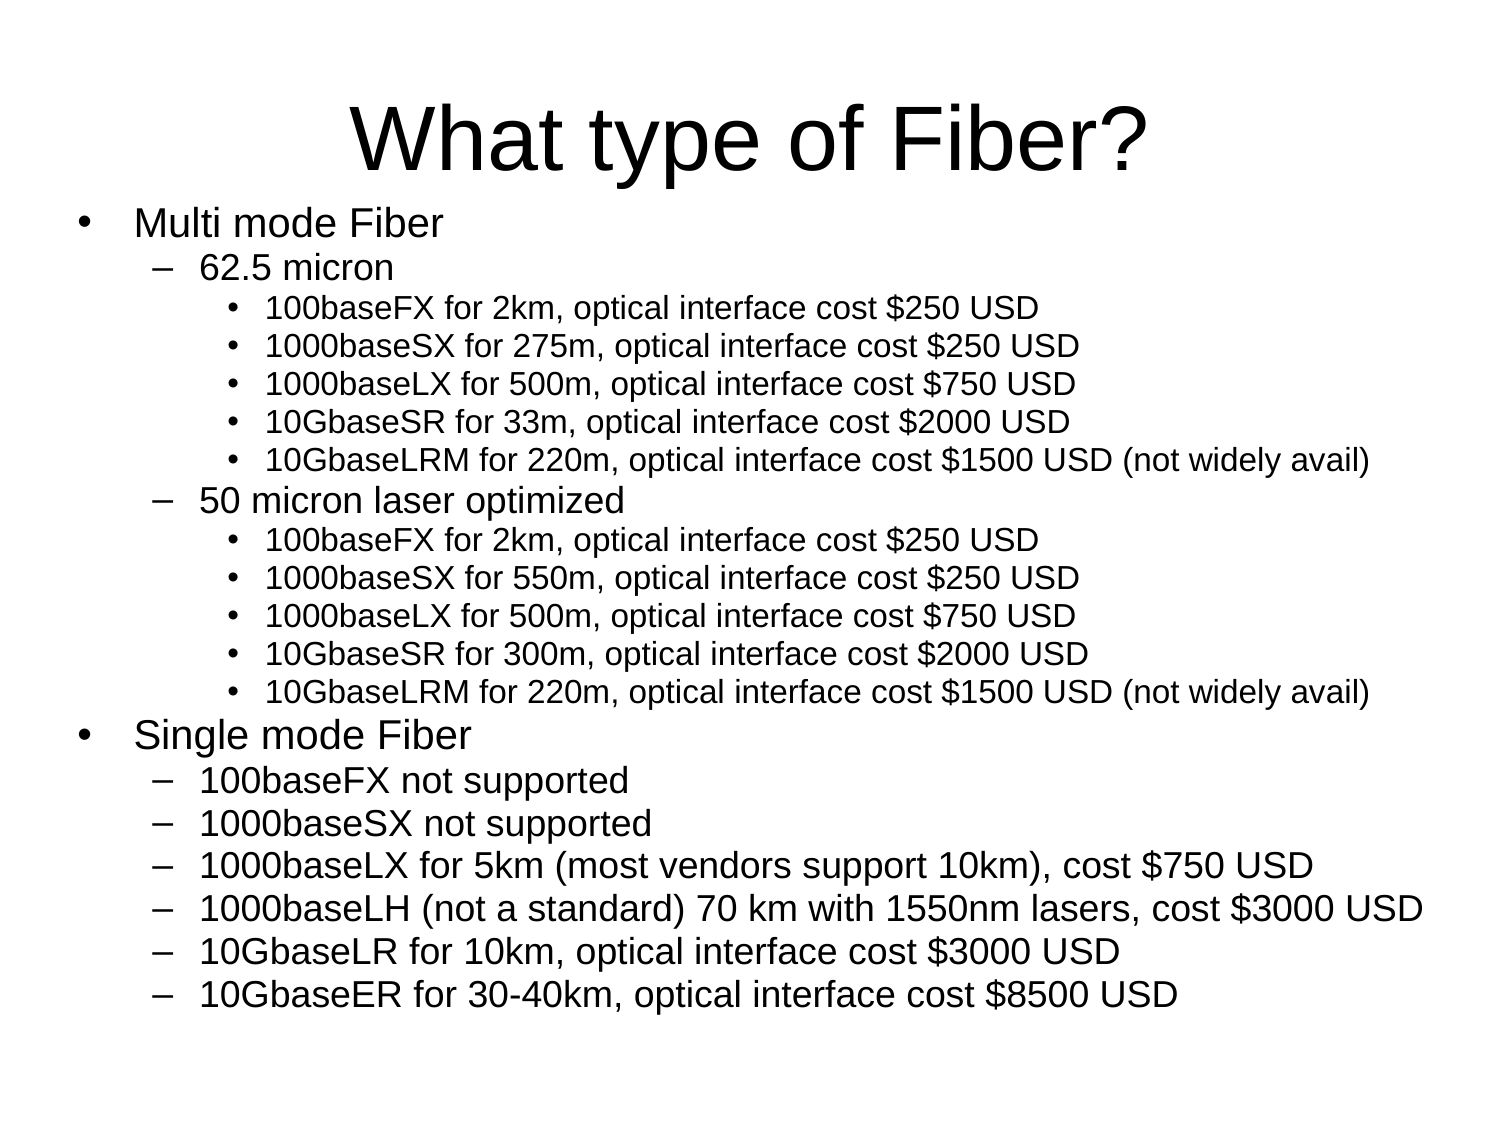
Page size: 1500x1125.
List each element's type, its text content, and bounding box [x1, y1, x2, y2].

list Multi mode Fiber 62.5 micron 100baseFX for 2km, optical interface cost $250 USD 1000baseSX for 275m, optical interface cost $250 USD 1000baseLX for 500m, optical interface cost $750 USD 10GbaseSR for 33m, optical interface cost $2000 USD 10GbaseLRM for 220m, optical interface cost $1500 USD (not widely avail) 50 micron laser optimized 100baseFX for 2km, optical interface cost $250 USD 1000baseSX for 550m, optical interface cost $250 USD 1000baseLX for 500m, optical interface cost $750 USD 10GbaseSR for 300m, optical interface cost $2000 USD 10GbaseLRM for 220m, optical interface cost $1500 USD (not widely avail) Single mode Fiber 100baseFX not supported 1000baseSX not supported 1000baseLX for 5km (most vendors support 10km), cost $750 USD 1000baseLH (not a standard) 70 km with 1550nm lasers, cost $3000 USD 10GbaseLR for 10km, optical interface cost $3000 USD 10GbaseER for 30-40km, optical interface cost $8500 USD [62, 199, 1450, 1063]
title What type of Fiber? [75, 45, 1426, 199]
